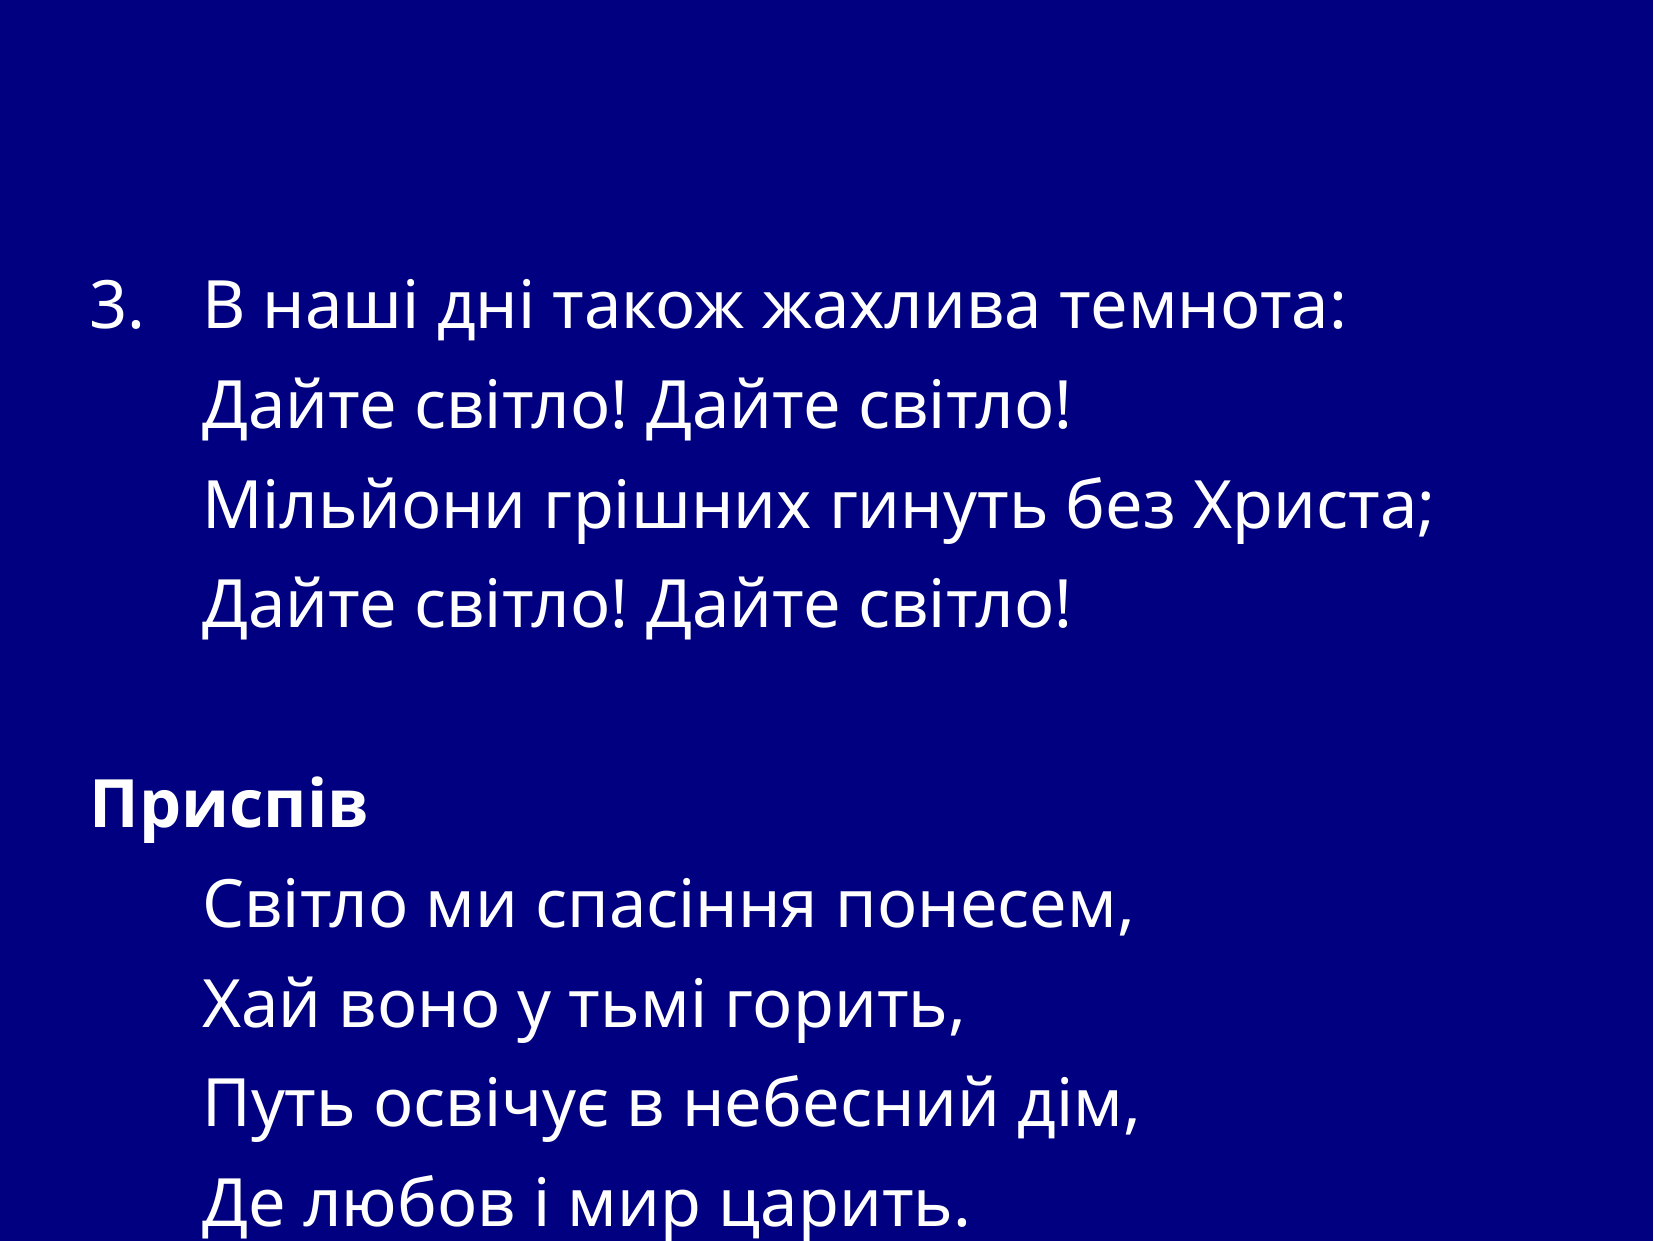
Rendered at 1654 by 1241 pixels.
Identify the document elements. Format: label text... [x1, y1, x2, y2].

text_box 3. В наші дні також жахлива темнота: Дайте світло! Дайте світло! Мільйони грішних гинуть без Христа; Дайте світло! Дайте світло! Приспів Світло ми спасіння понесем, Хай воно у тьмі горить, Путь освічує в небесний дім, Де любов і мир царить. [75, 150, 1576, 1163]
